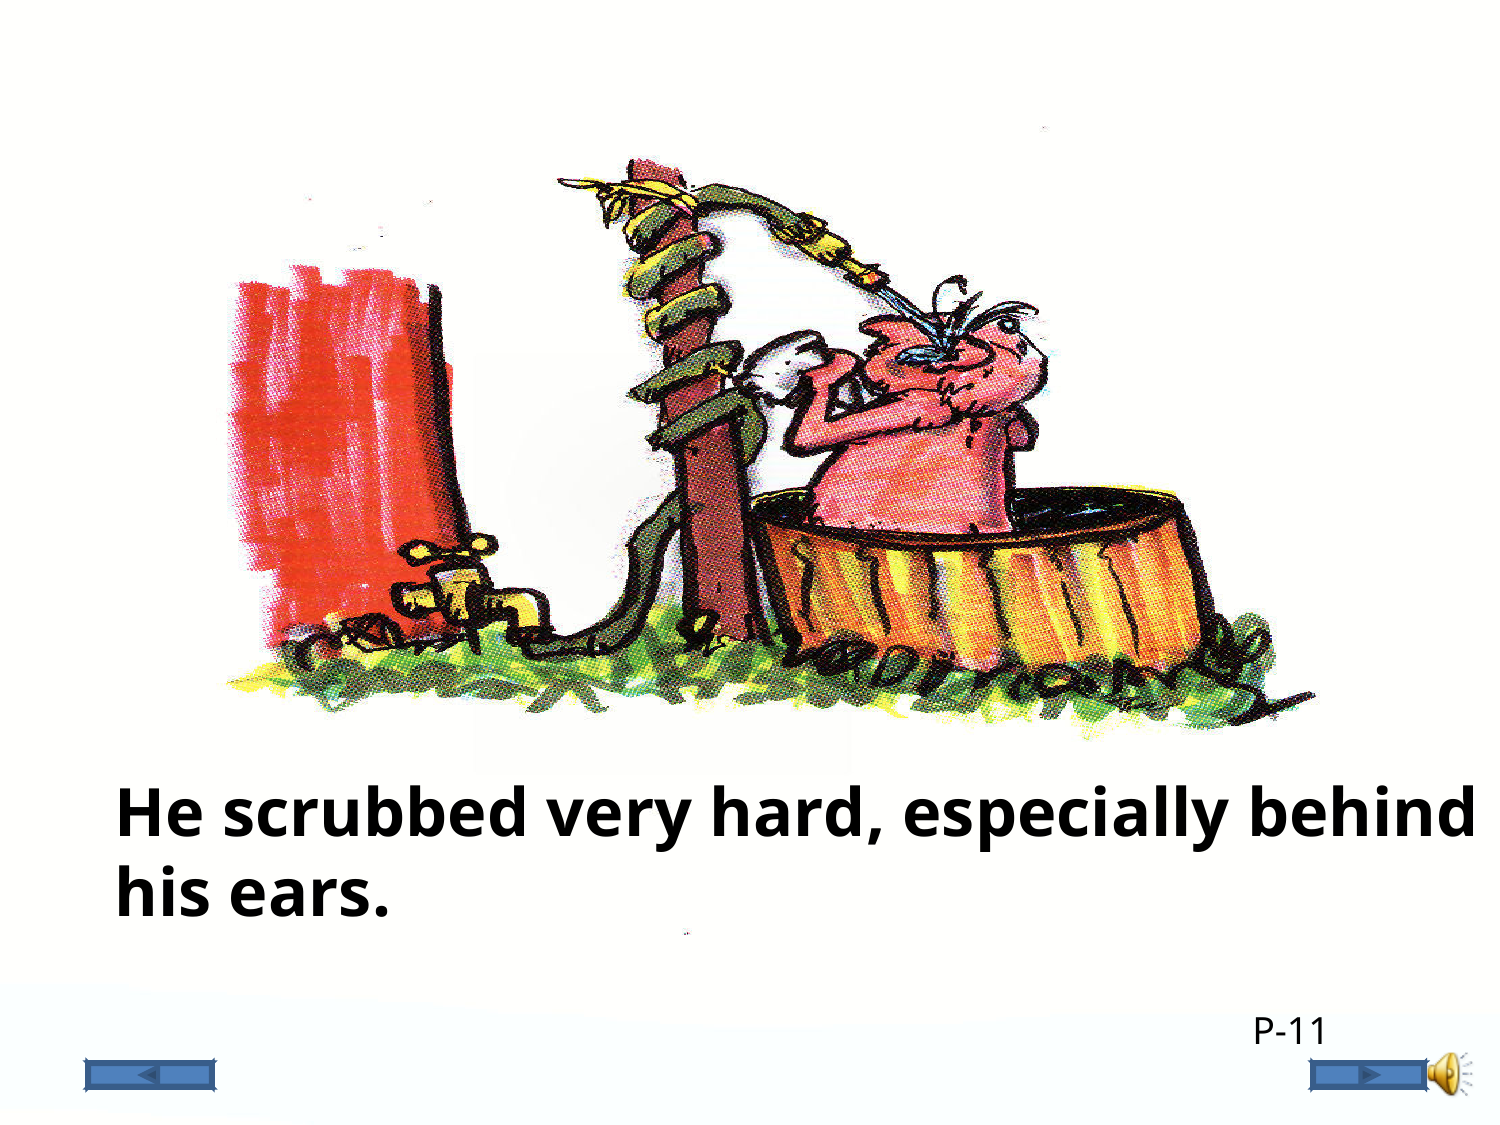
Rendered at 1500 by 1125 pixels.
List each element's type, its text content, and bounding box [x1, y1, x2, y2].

text_box He scrubbed very hard, especially behind his ears. [99, 762, 1500, 938]
text_box [89, 1062, 213, 1088]
text_box [1313, 1062, 1426, 1088]
text_box P-11 [1237, 999, 1388, 1061]
picture [0, 0, 1500, 1125]
